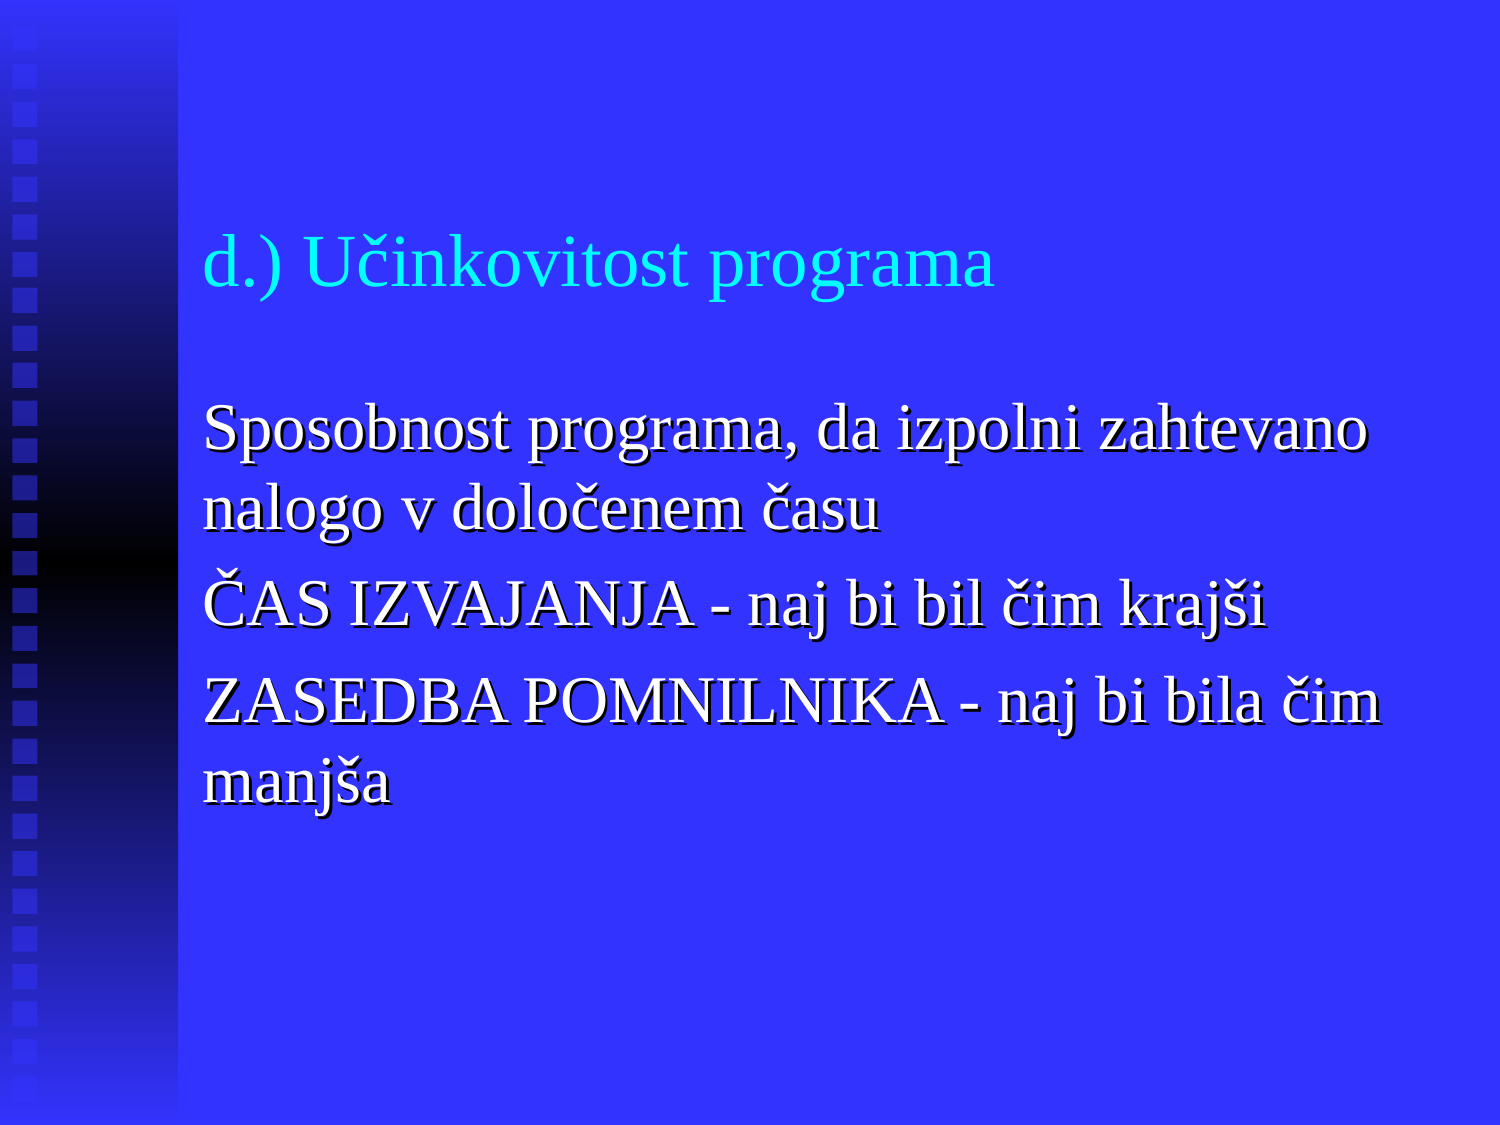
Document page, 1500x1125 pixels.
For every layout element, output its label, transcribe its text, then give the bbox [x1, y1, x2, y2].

subtitle Sposobnost programa, da izpolni zahtevano nalogo v določenem času ČAS IZVAJANJA - naj bi bil čim krajši ZASEDBA POMNILNIKA - naj bi bila čim manjša [187, 375, 1500, 963]
title d.) Učinkovitost programa [187, 87, 1401, 375]
